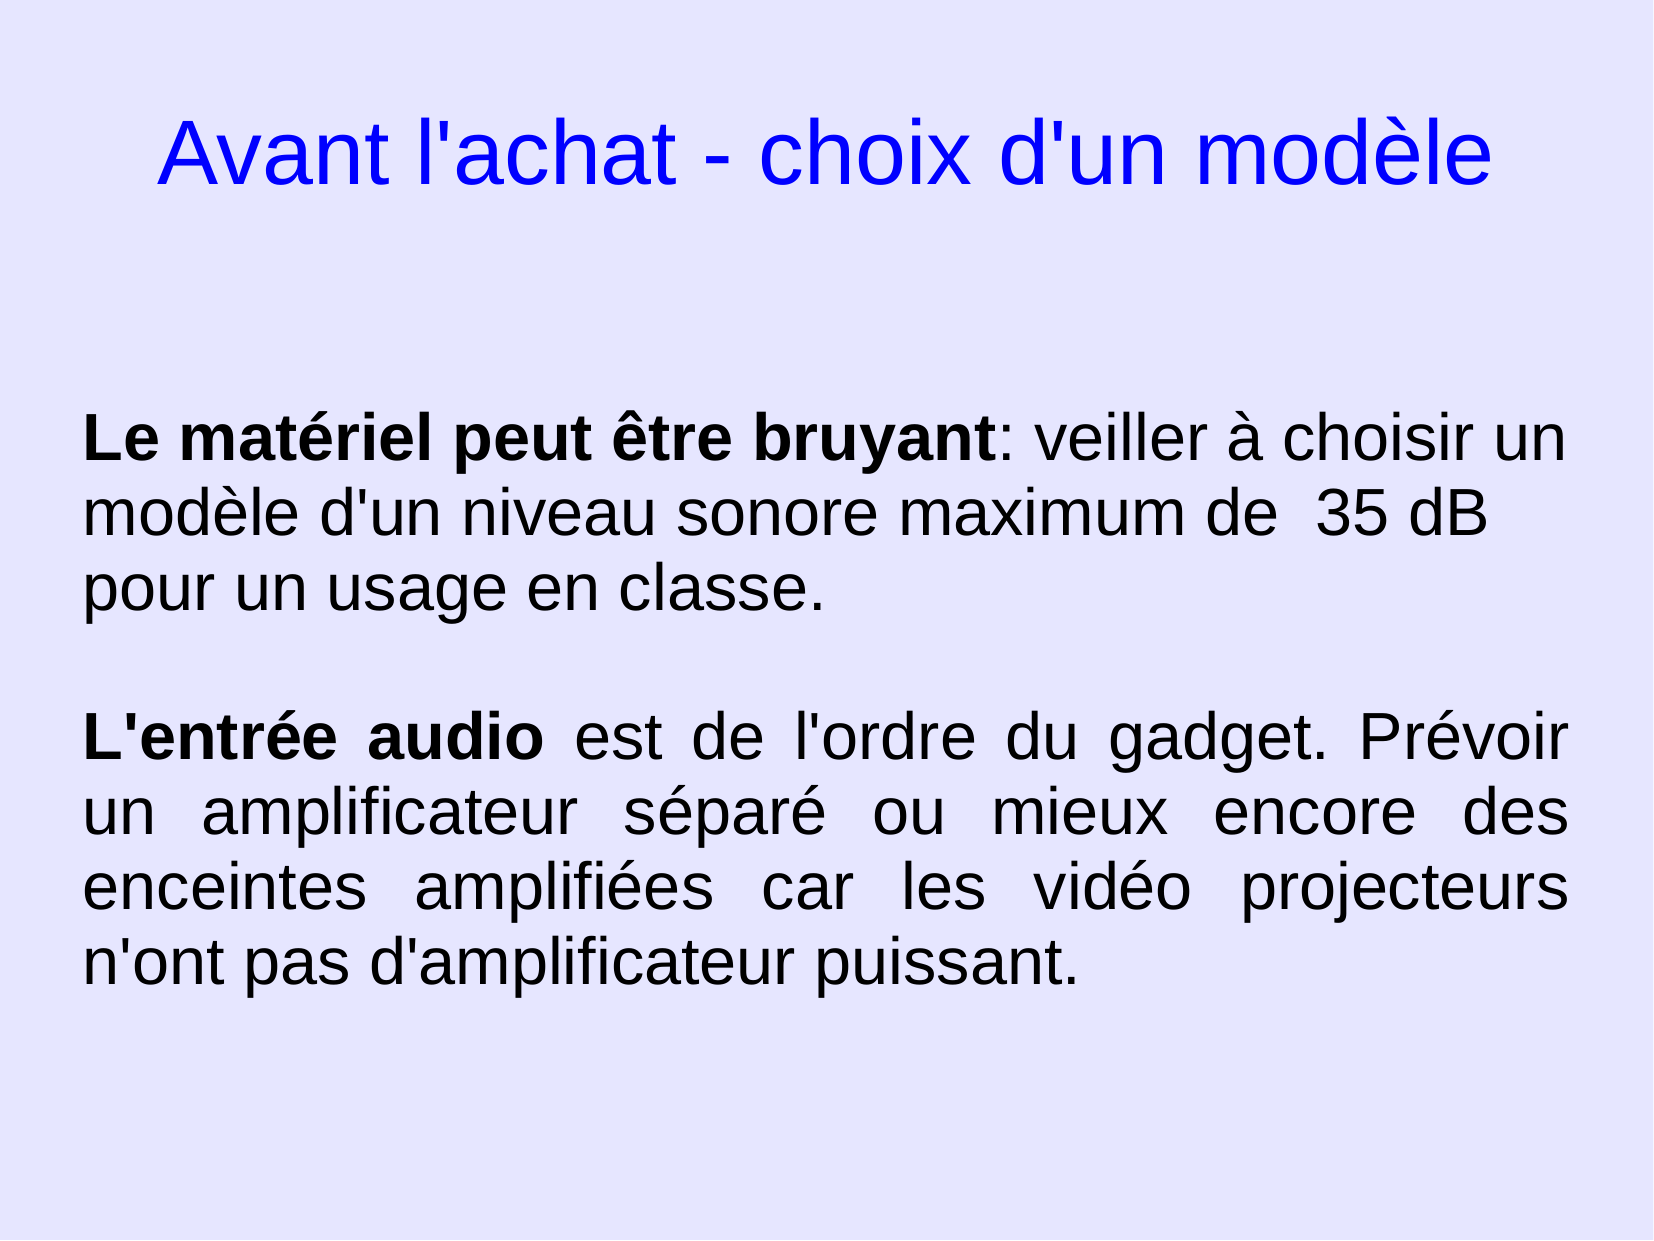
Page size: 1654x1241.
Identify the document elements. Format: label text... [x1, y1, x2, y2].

subtitle Le matériel peut être bruyant: veiller à choisir un modèle d'un niveau sonore maximum de 35 dB pour un usage en classe. L'entrée audio est de l'ordre du gadget. Prévoir un amplificateur séparé ou mieux encore des enceintes amplifiées car les vidéo projecteurs n'ont pas d'amplificateur puissant. [82, 297, 1571, 1102]
title Avant l'achat - choix d'un modèle [82, 49, 1571, 257]
